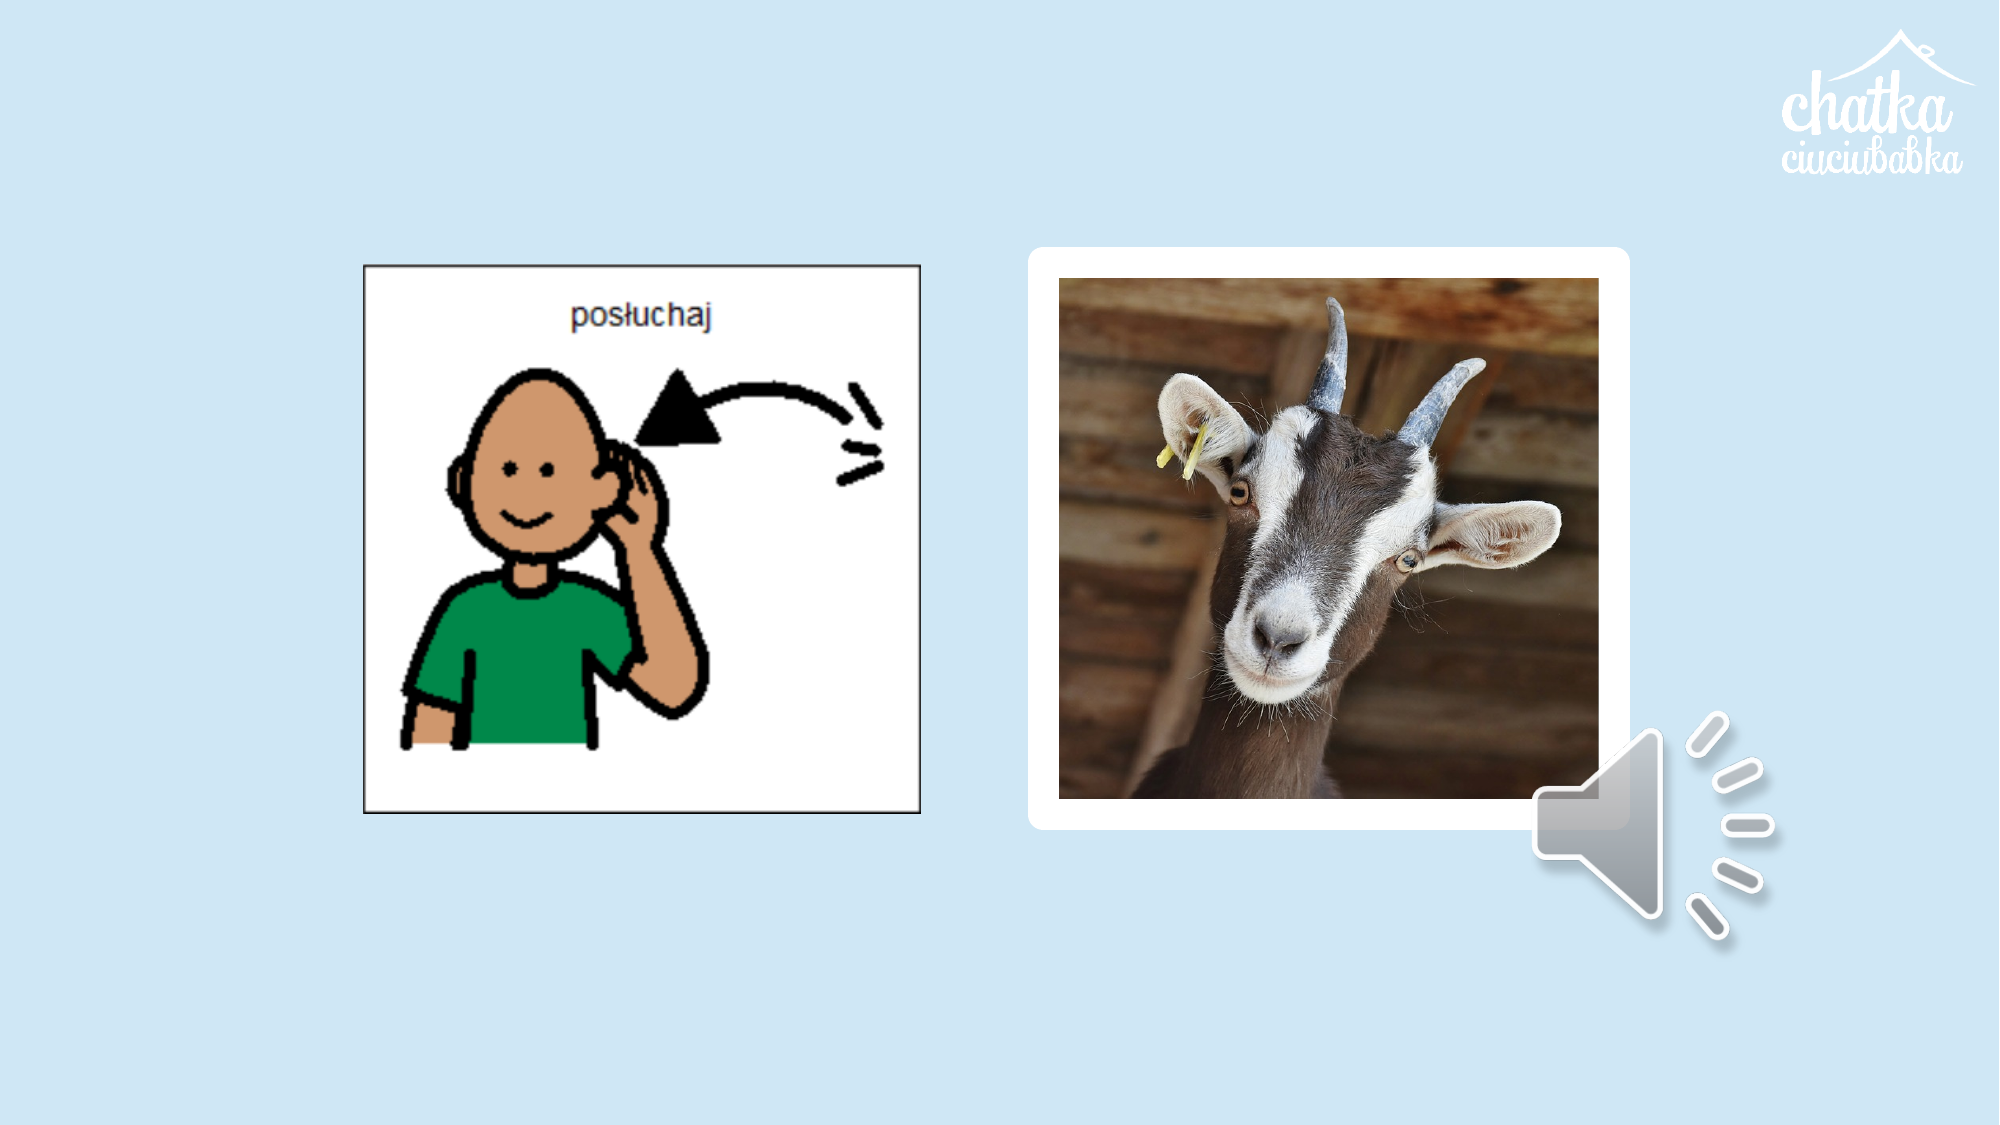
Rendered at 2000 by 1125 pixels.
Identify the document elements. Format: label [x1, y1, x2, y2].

picture [1755, 5, 1991, 241]
picture [363, 264, 921, 814]
picture [1058, 278, 1790, 962]
